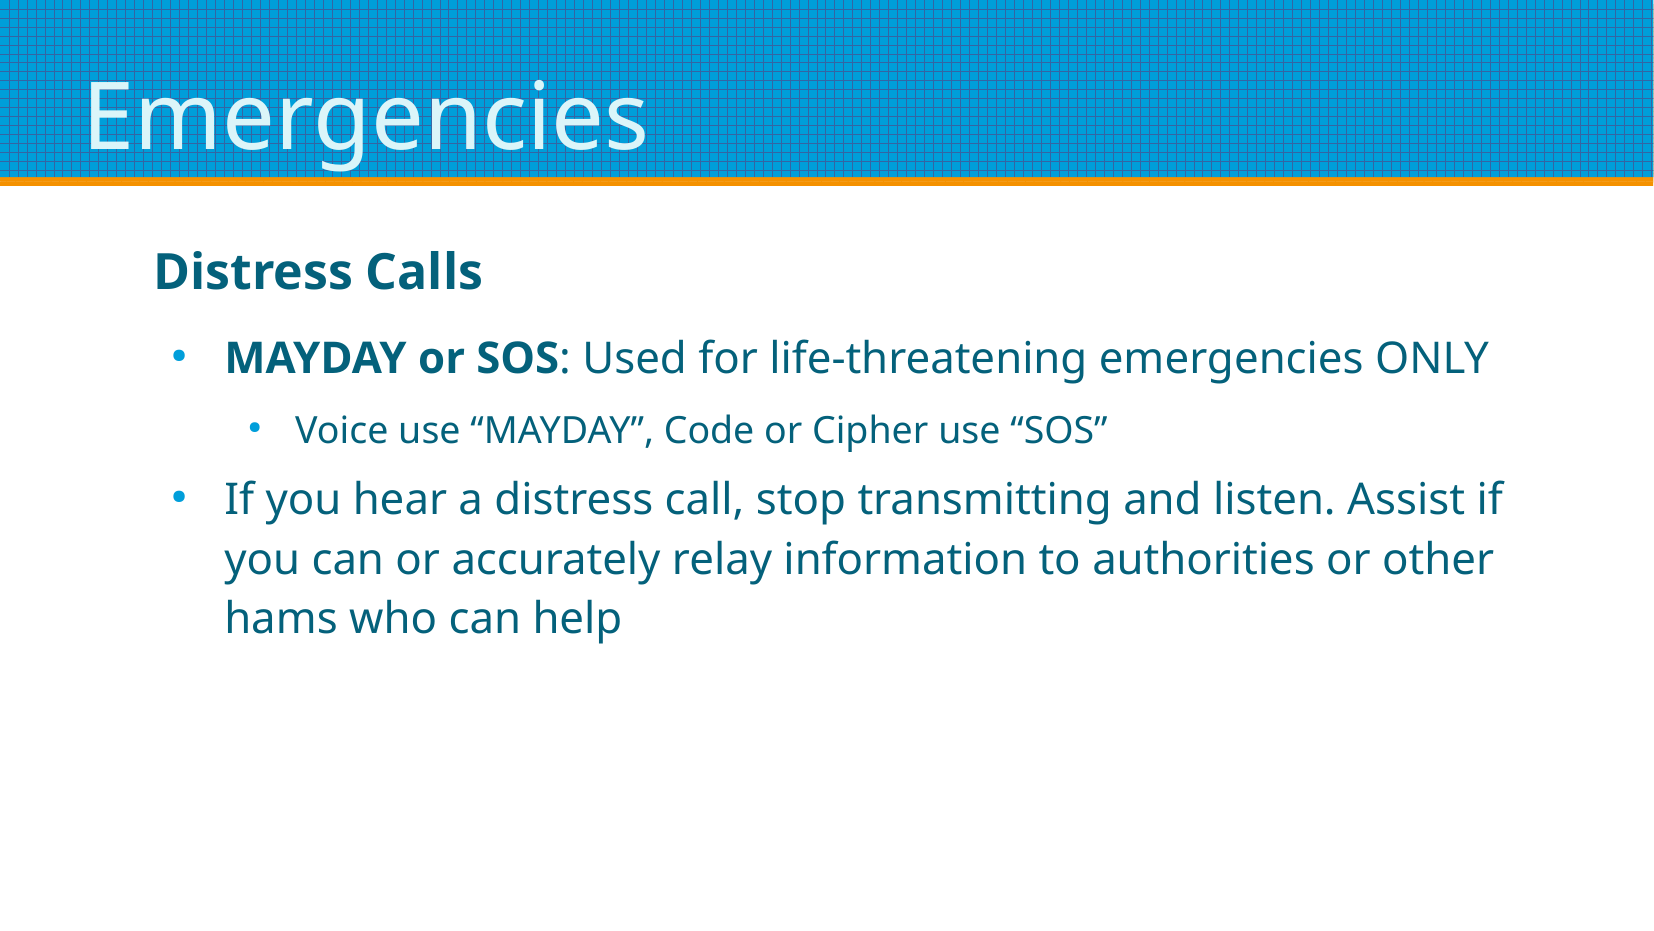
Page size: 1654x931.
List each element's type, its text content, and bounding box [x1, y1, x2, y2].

title Emergencies [82, 14, 1571, 178]
list Distress Calls MAYDAY or SOS: Used for life-threatening emergencies ONLY Voice use “MAYDAY”, Code or Cipher use “SOS” If you hear a distress call, stop transmitting and listen. Assist if you can or accurately relay information to authorities or other hams who can help [82, 236, 1571, 901]
